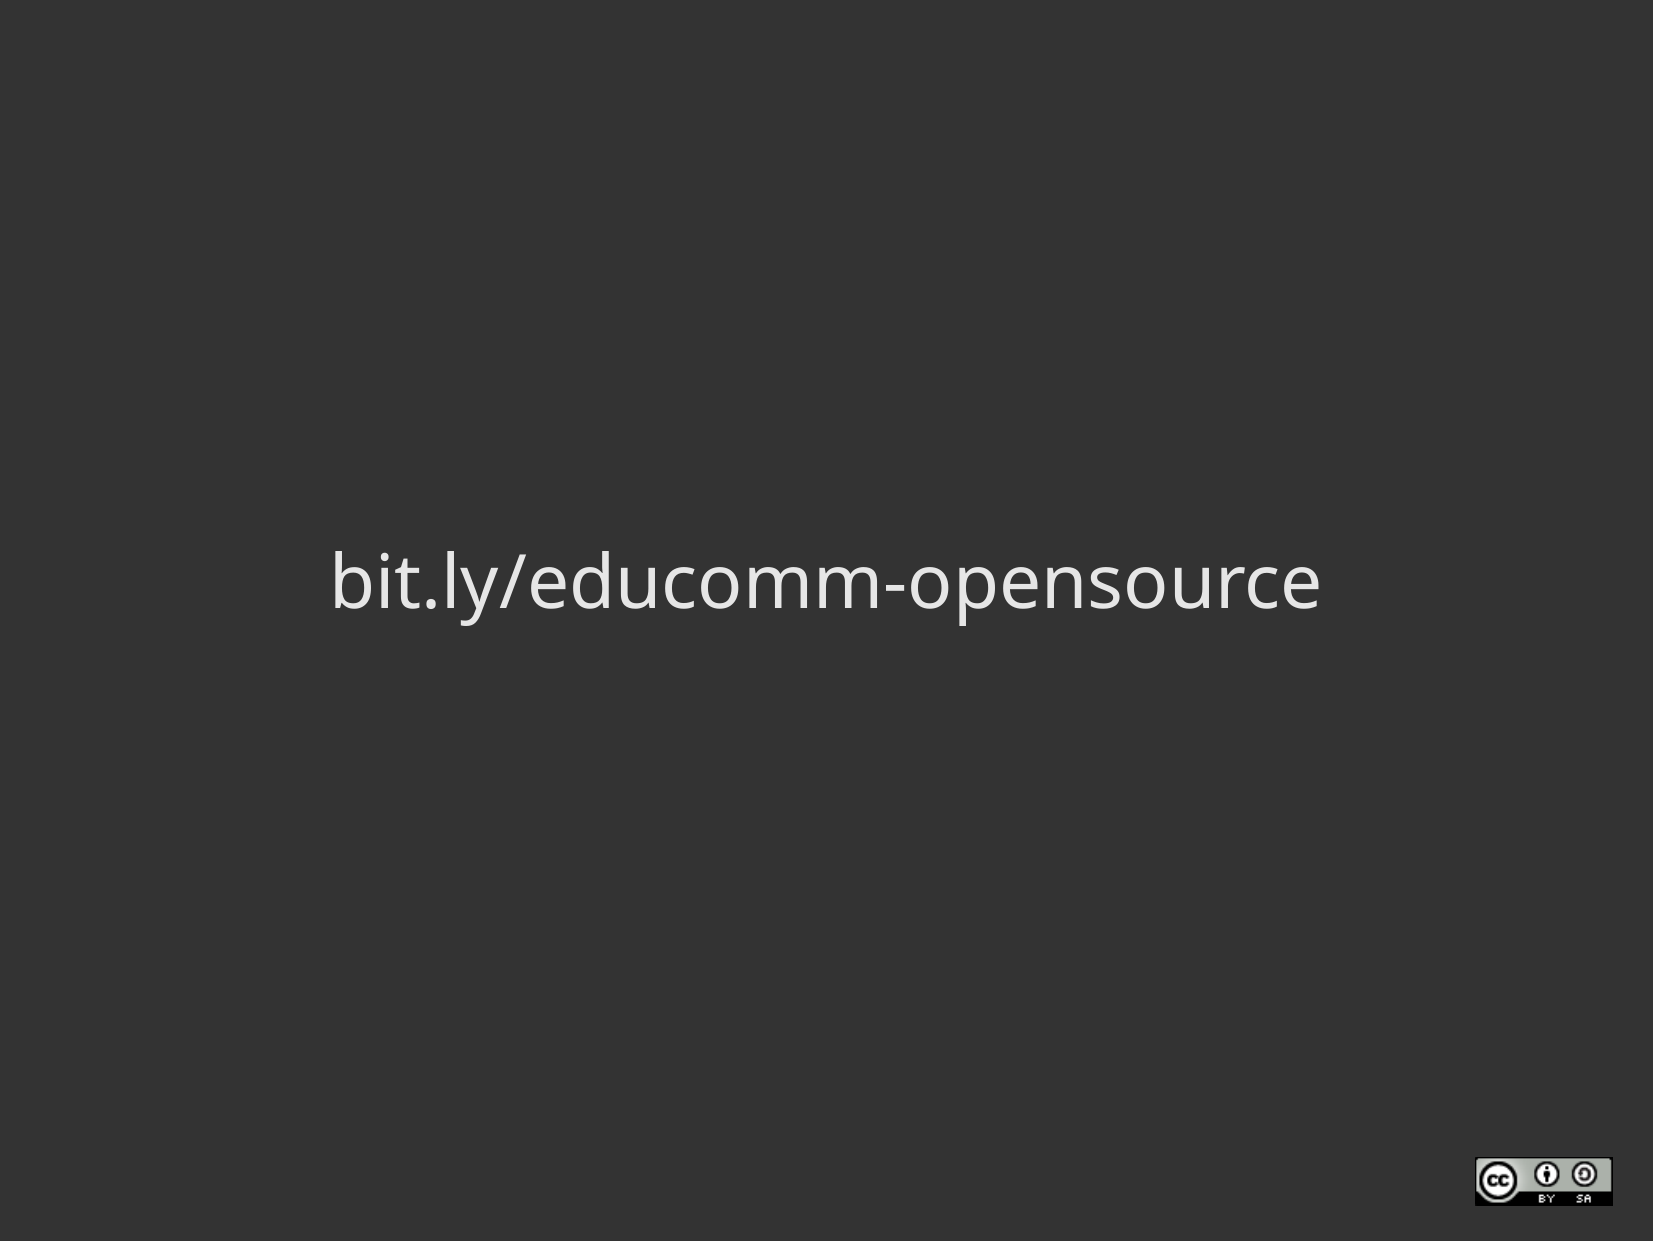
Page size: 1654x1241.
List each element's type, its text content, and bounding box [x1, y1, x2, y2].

subtitle bit.ly/educomm-opensource [82, 56, 1571, 1102]
picture [1475, 1157, 1613, 1206]
